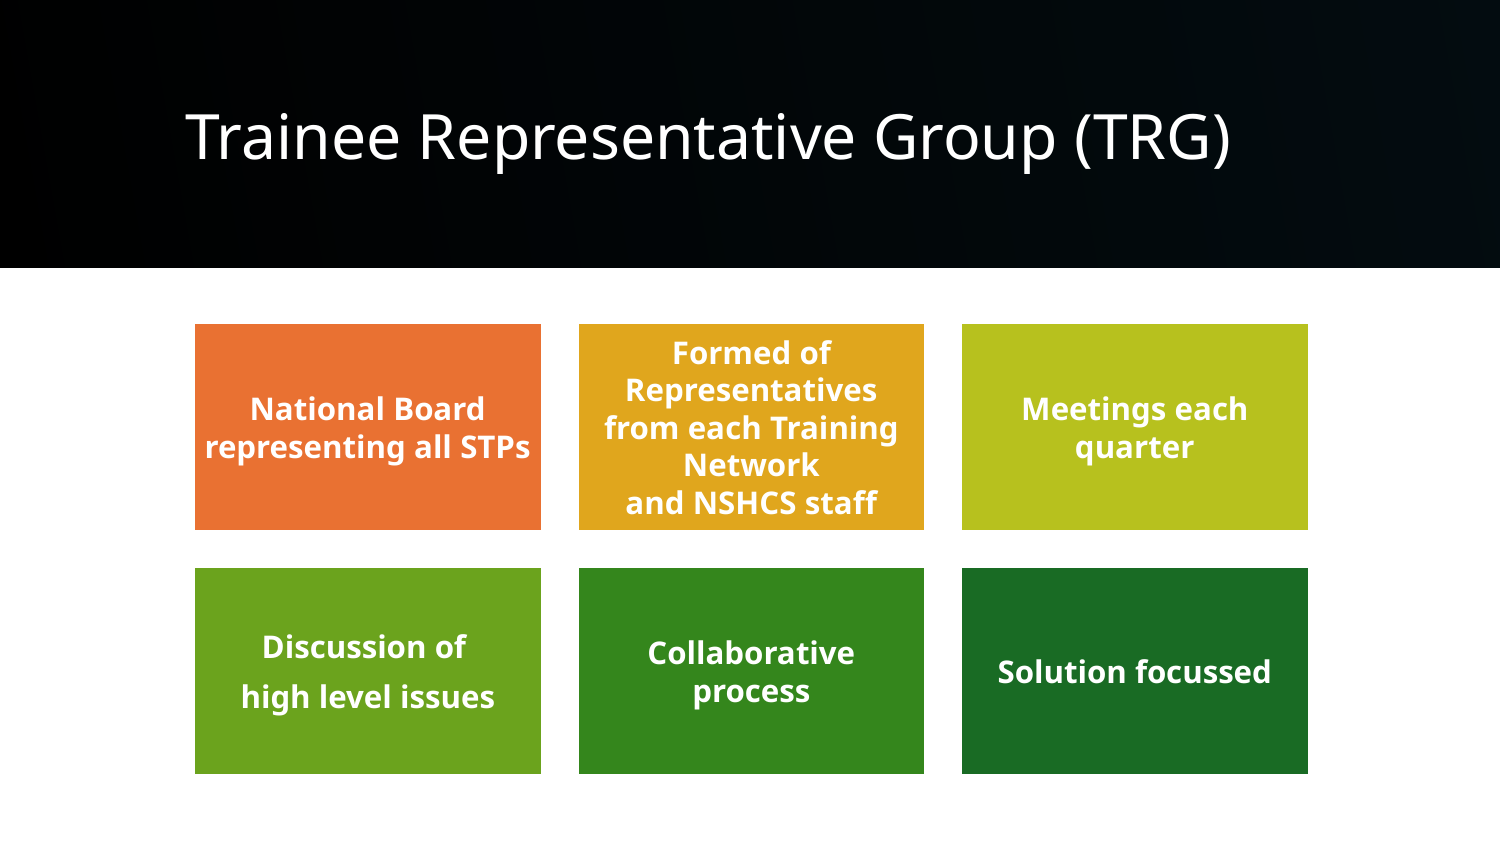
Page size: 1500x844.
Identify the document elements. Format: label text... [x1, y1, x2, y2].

text_box Discussion of high level issues [193, 566, 543, 776]
text_box National Board representing all STPs [193, 322, 543, 532]
text_box Collaborative process [577, 566, 926, 776]
text_box [0, 0, 1500, 844]
text_box Meetings each quarter [960, 322, 1310, 532]
text_box Solution focussed [960, 566, 1310, 776]
text_box Formed of Representatives from each Training Network and NSHCS staff [577, 322, 926, 532]
title Trainee Representative Group (TRG) [170, 42, 1366, 237]
